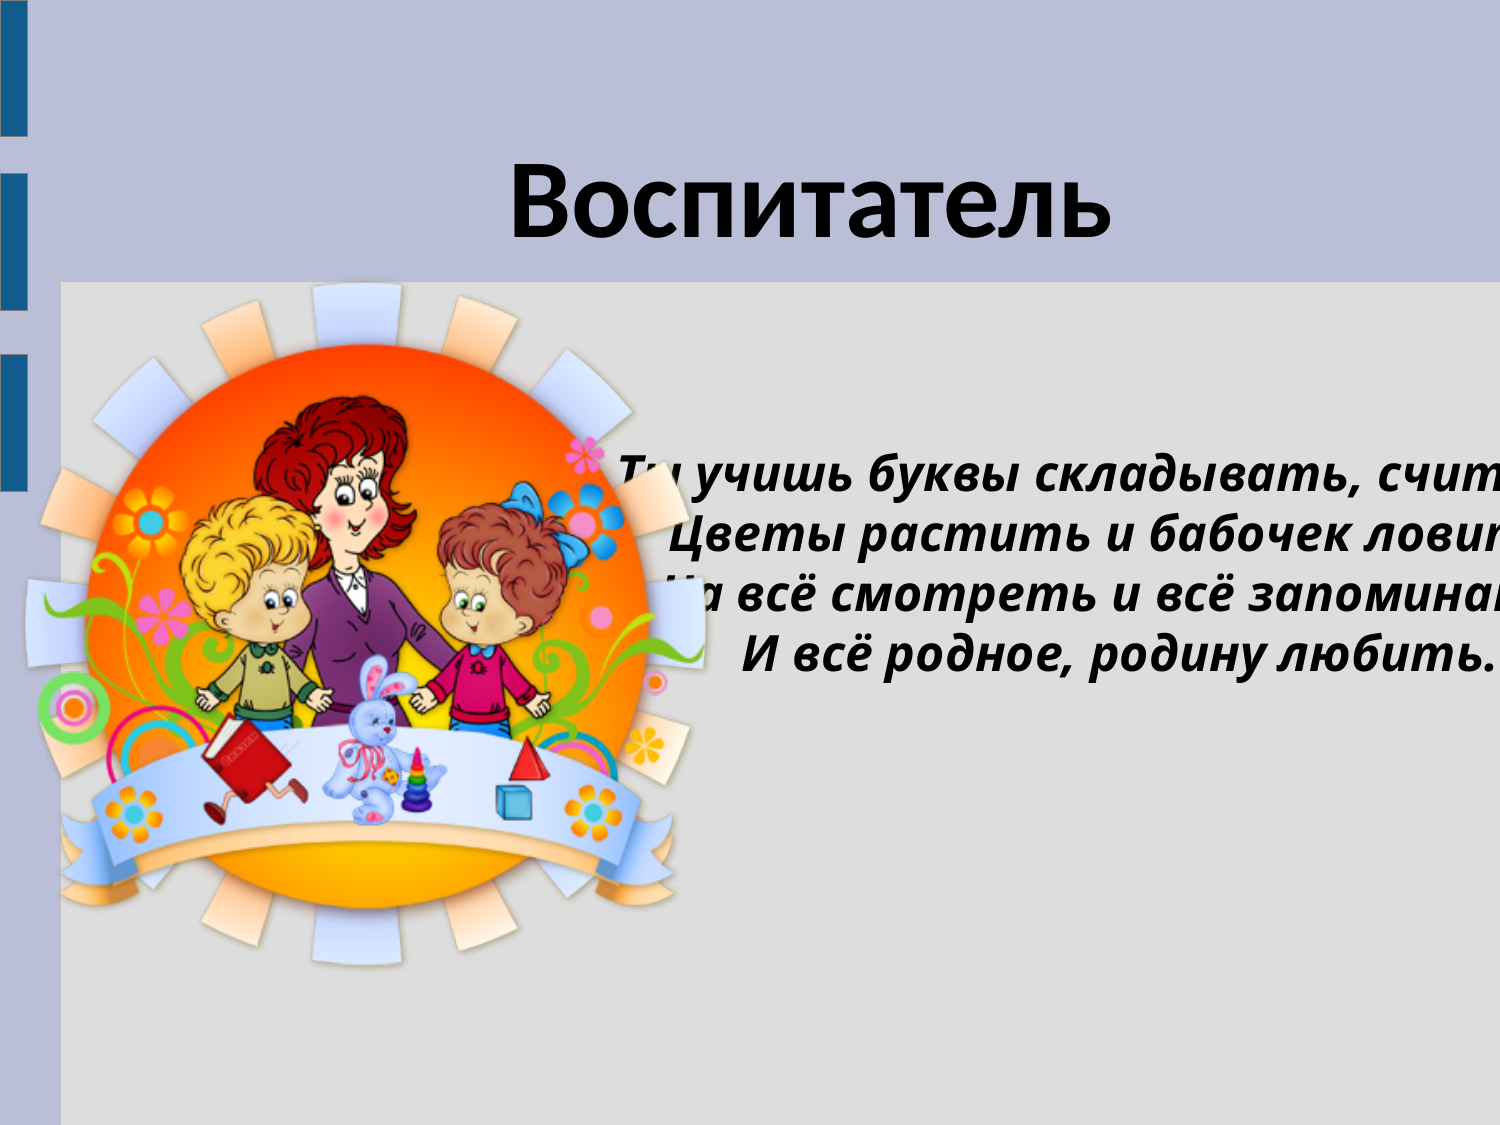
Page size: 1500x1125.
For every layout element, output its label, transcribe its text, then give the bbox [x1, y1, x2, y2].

text_box Воспитатель [493, 117, 1129, 268]
title Ты учишь буквы складывать, считать, Цветы растить и бабочек ловить, На всё смотреть и всё запоминать, И всё родное, родину любить. [728, 433, 1500, 704]
picture [0, 249, 728, 993]
